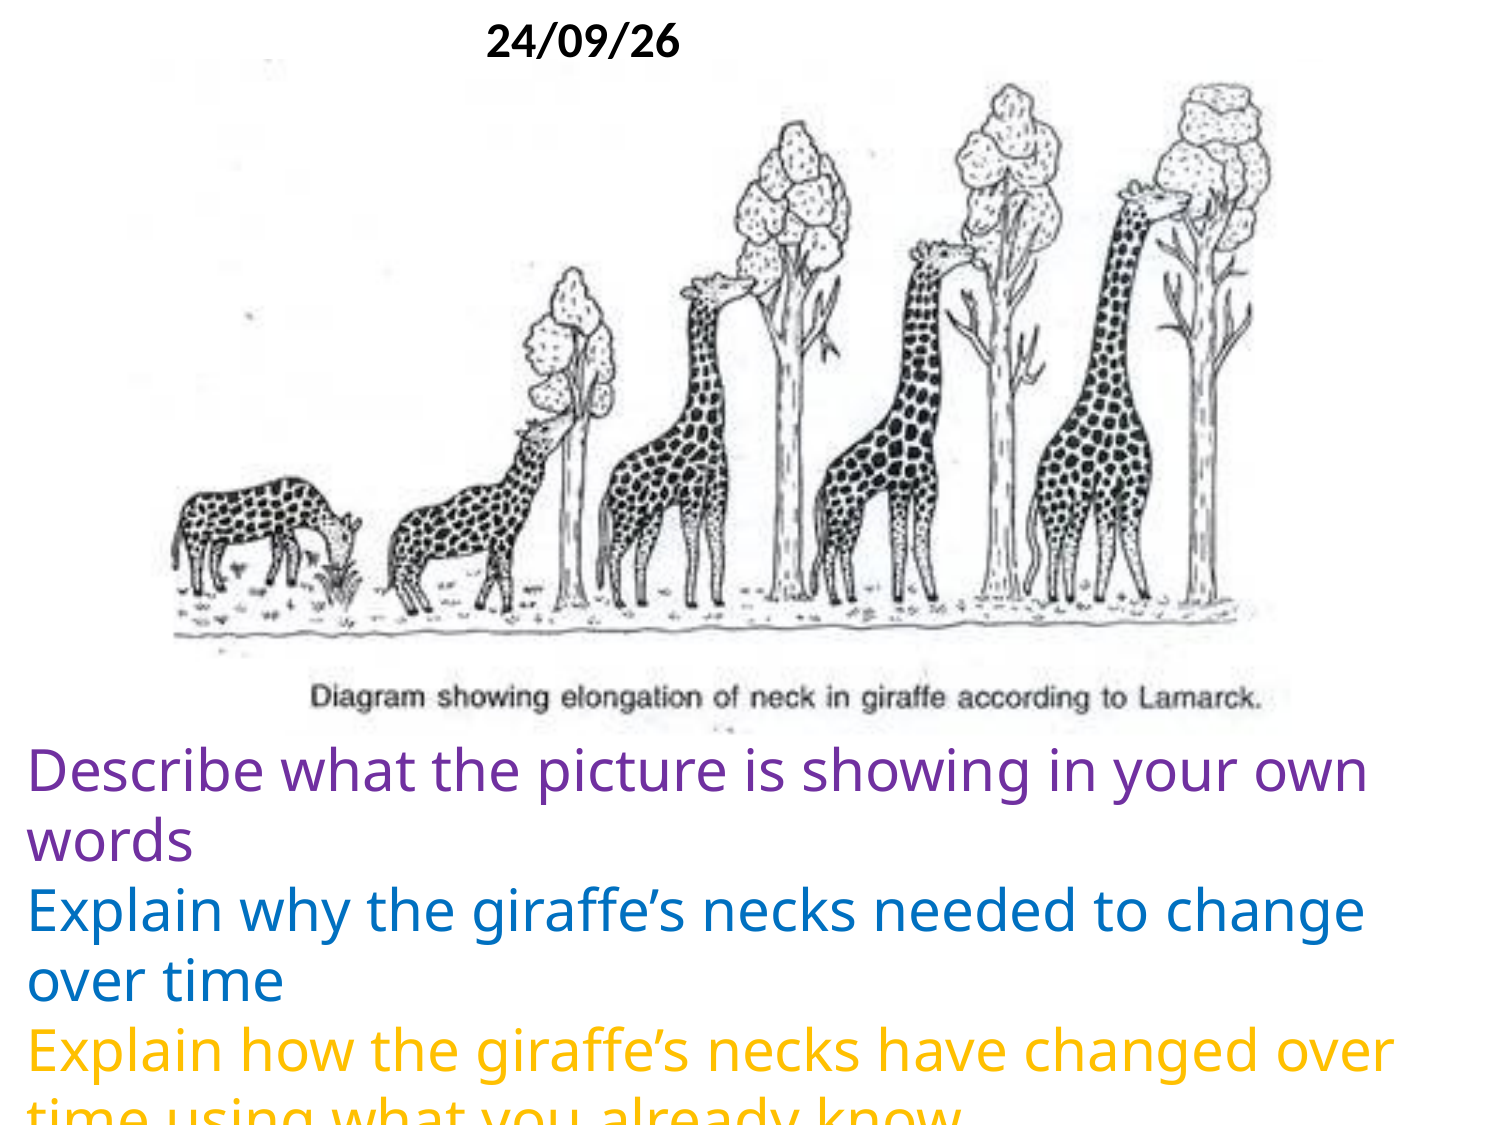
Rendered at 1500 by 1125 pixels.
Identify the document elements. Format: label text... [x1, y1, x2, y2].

text_box Friday, 21 October 2016 [471, 0, 1500, 60]
text_box Describe what the picture is showing in your own words Explain why the giraffe’s necks needed to change over time Explain how the giraffe’s necks have changed over time using what you already know. [11, 725, 1483, 1069]
picture [124, 59, 1353, 725]
